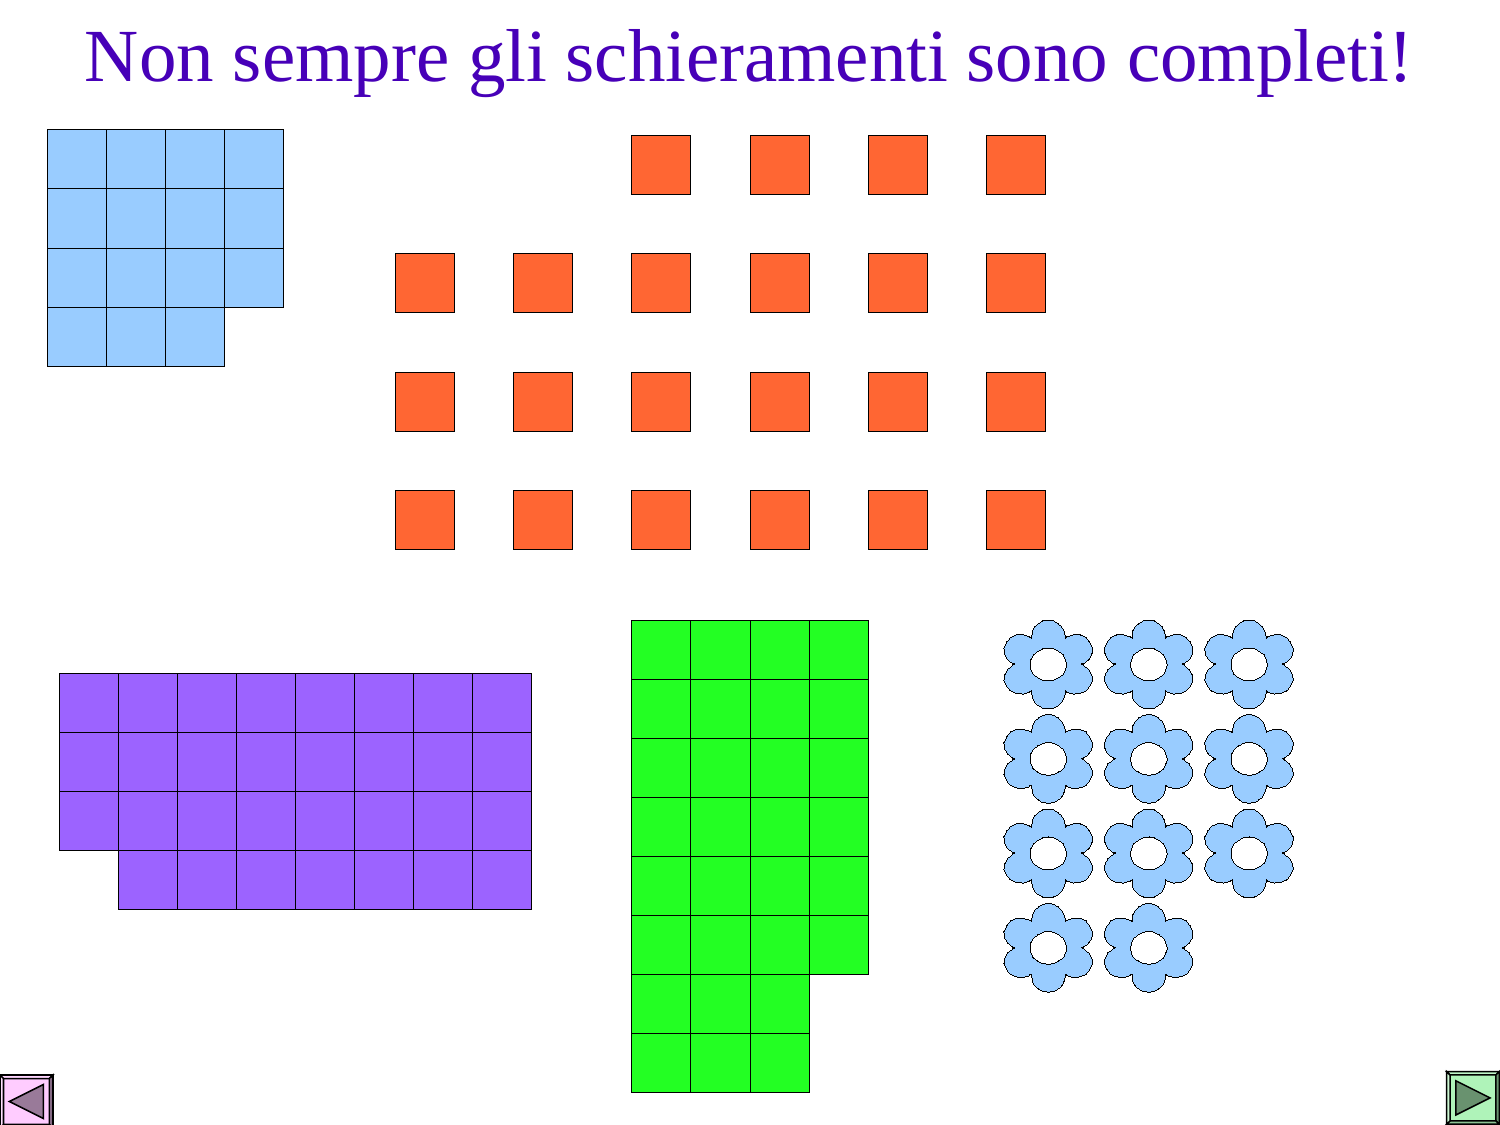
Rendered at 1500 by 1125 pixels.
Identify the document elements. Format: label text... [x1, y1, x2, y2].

text_box [986, 490, 1046, 550]
text_box [1447, 1071, 1500, 1125]
text_box [395, 490, 455, 550]
text_box [1104, 809, 1193, 898]
text_box [513, 490, 573, 550]
text_box [631, 490, 691, 550]
text_box [1204, 620, 1294, 709]
text_box [986, 253, 1046, 313]
text_box [4, 1075, 53, 1125]
text_box [1204, 714, 1294, 804]
text_box [513, 372, 573, 432]
text_box [395, 253, 455, 313]
text_box [1003, 809, 1093, 898]
text_box [1003, 903, 1093, 993]
text_box [631, 253, 691, 313]
text_box [59, 673, 532, 910]
text_box [750, 135, 810, 195]
text_box [631, 372, 691, 432]
text_box [986, 372, 1046, 432]
text_box [868, 372, 928, 432]
text_box [750, 490, 810, 550]
text_box [986, 135, 1046, 195]
text_box [1003, 714, 1093, 804]
text_box Non sempre gli schieramenti sono completi! [0, 7, 1500, 106]
text_box [868, 253, 928, 313]
text_box [1104, 903, 1193, 993]
text_box [868, 490, 928, 550]
text_box [631, 620, 869, 1093]
text_box [1003, 620, 1093, 709]
text_box [1104, 620, 1193, 709]
text_box [395, 372, 455, 432]
text_box [868, 135, 928, 195]
text_box [1204, 809, 1294, 898]
text_box [631, 135, 691, 195]
text_box [750, 253, 810, 313]
text_box [750, 372, 810, 432]
text_box [513, 253, 573, 313]
text_box [1104, 714, 1193, 804]
text_box [47, 129, 284, 367]
